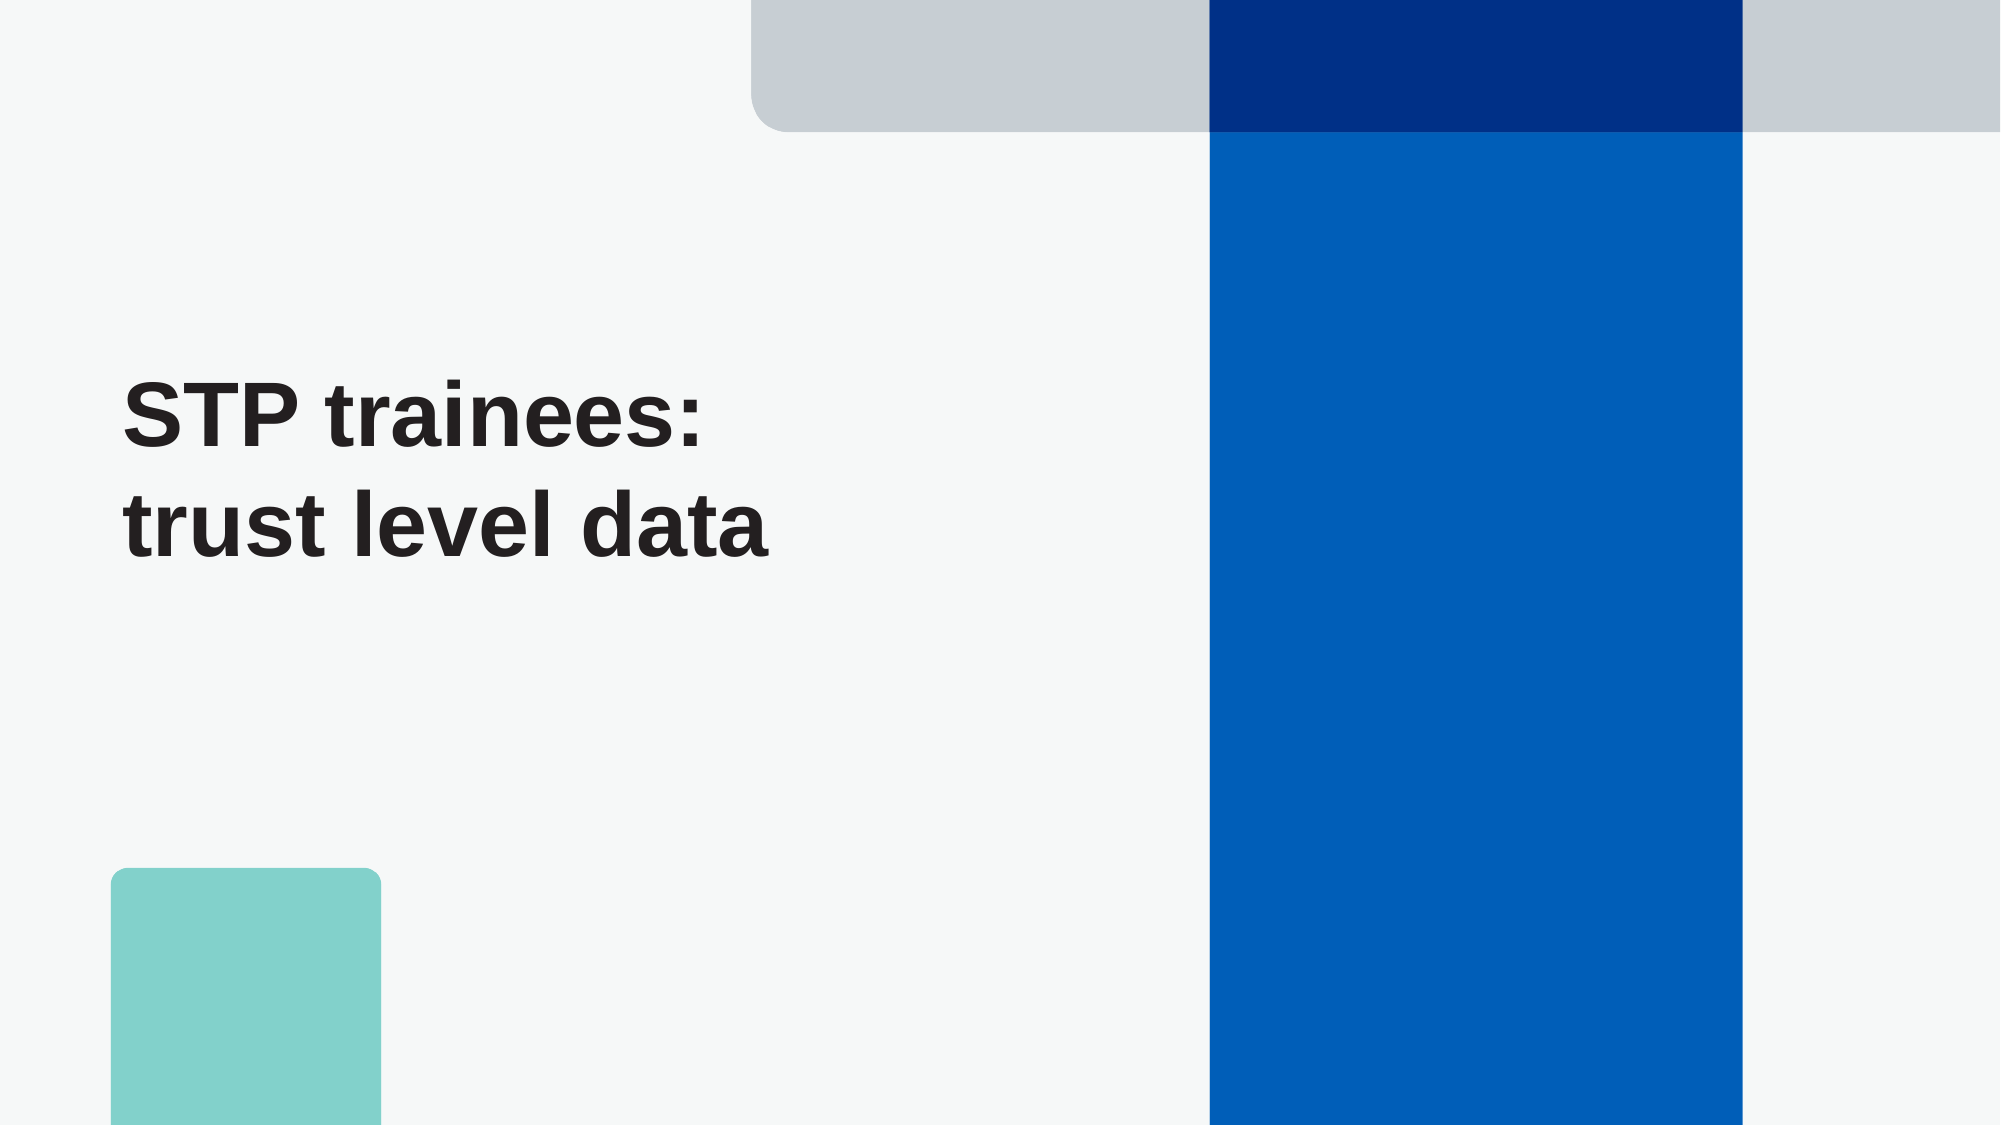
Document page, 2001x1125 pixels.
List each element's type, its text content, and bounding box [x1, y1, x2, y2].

title STP trainees: trust level data [122, 355, 1188, 573]
